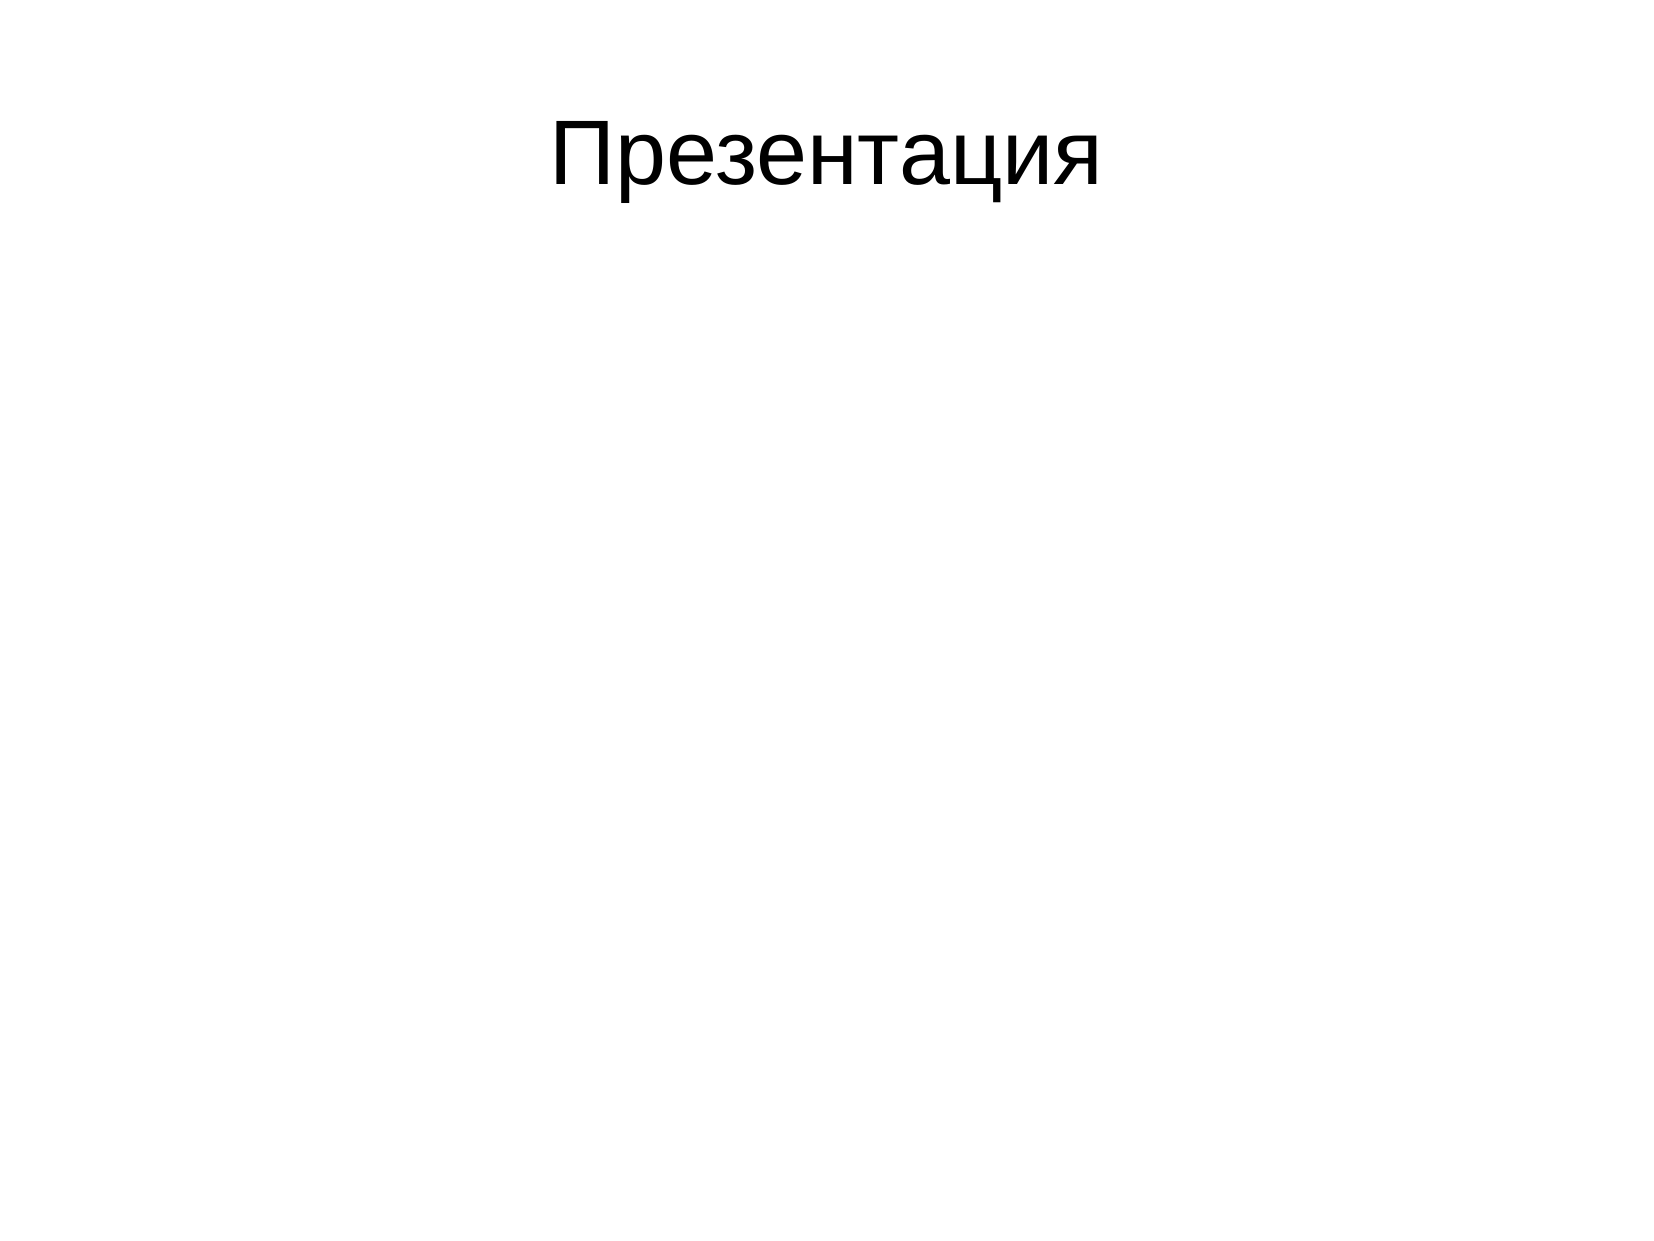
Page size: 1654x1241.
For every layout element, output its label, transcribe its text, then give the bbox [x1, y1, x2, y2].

title Презентация [82, 56, 1571, 250]
